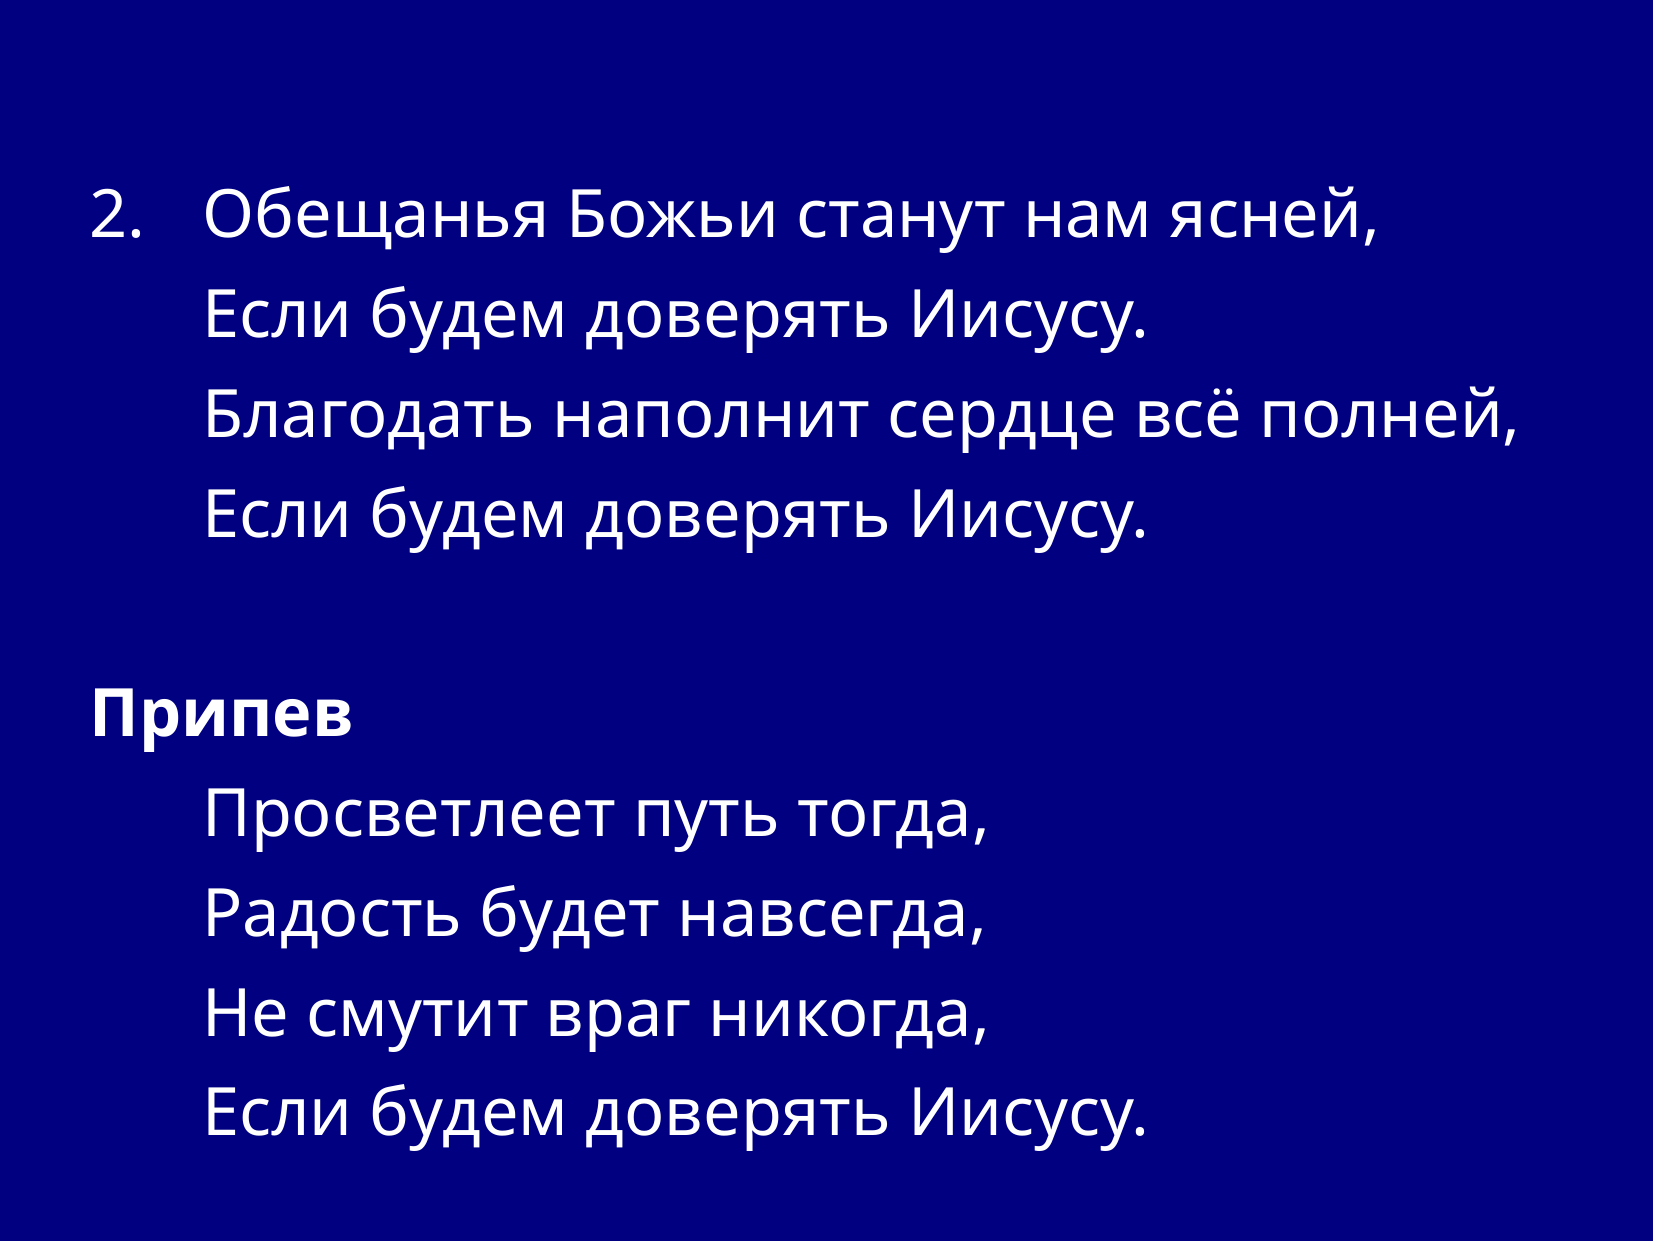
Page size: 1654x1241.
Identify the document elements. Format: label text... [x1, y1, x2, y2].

text_box 2. Обещанья Божьи станут нам ясней, Если будем доверять Иисусу. Благодать наполнит сердце всё полней, Если будем доверять Иисусу. Припев Просветлеет путь тогда, Радость будет навсегда, Не смутит враг никогда, Если будем доверять Иисусу. [75, 150, 1653, 1163]
